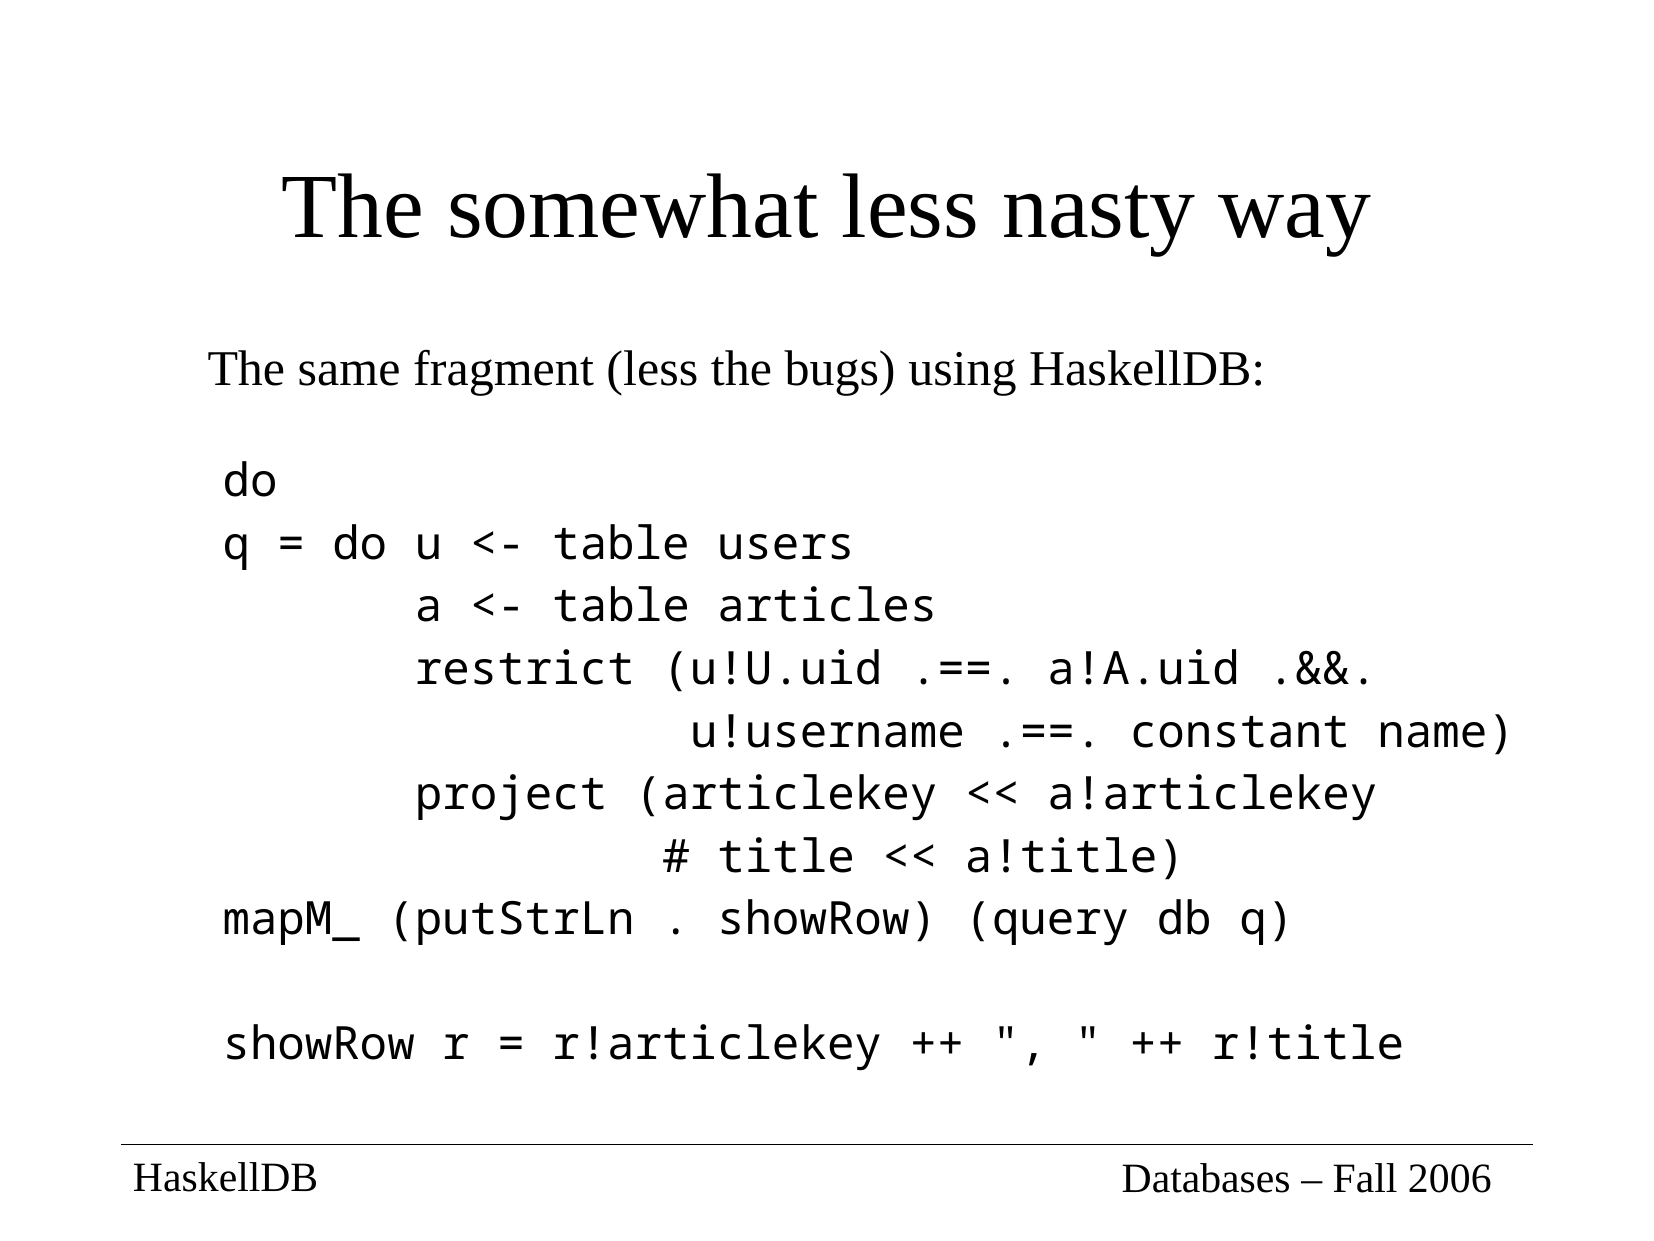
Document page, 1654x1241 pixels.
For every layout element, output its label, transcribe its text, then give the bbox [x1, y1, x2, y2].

text_box do q = do u <- table users a <- table articles restrict (u!U.uid .==. a!A.uid .&&. u!username .==. constant name) project (articlekey << a!articlekey # title << a!title) mapM_ (putStrLn . showRow) (query db q) showRow r = r!articlekey ++ ", " ++ r!title [222, 447, 1533, 1027]
title The somewhat less nasty way [121, 102, 1534, 311]
text_box The same fragment (less the bugs) using HaskellDB: [207, 340, 1267, 397]
